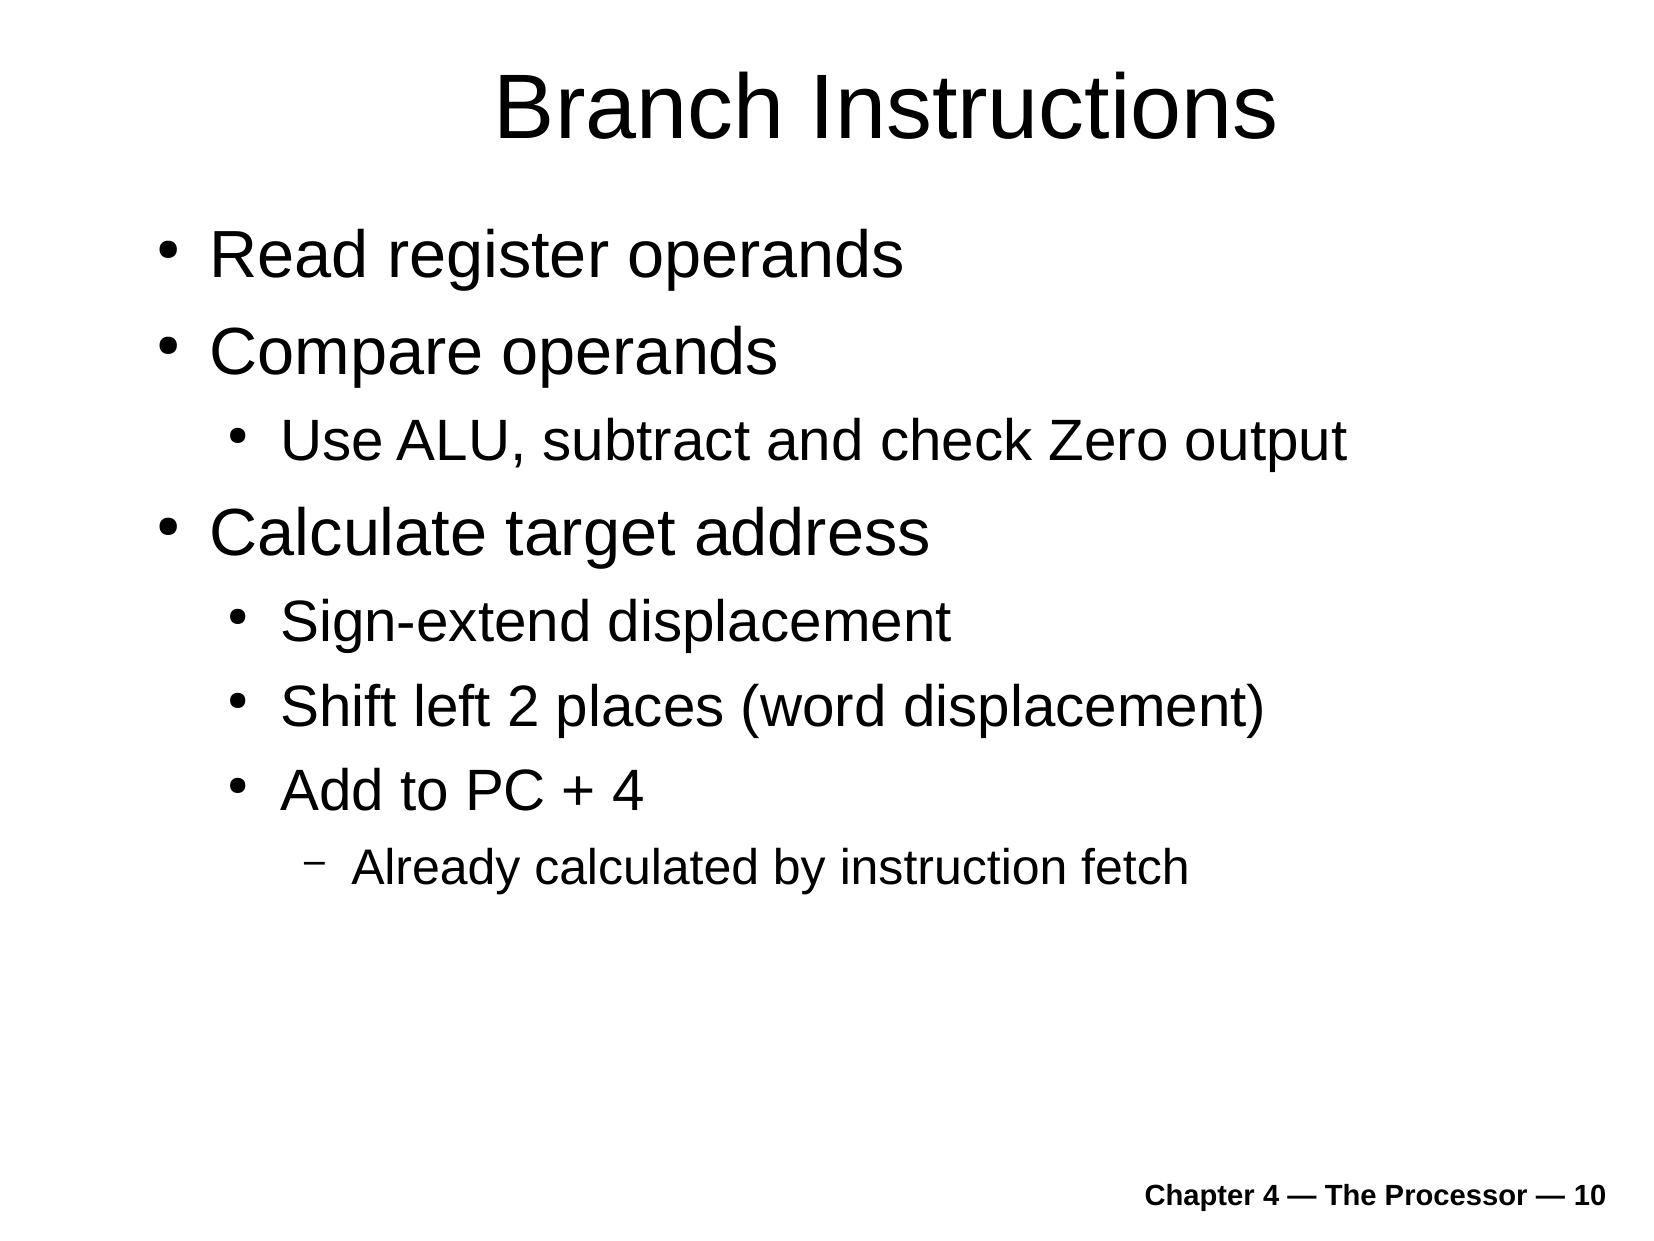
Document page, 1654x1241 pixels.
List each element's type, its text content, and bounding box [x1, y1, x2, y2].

list Read register operands Compare operands Use ALU, subtract and check Zero output Calculate target address Sign-extend displacement Shift left 2 places (word displacement) Add to PC + 4 Already calculated by instruction fetch [123, 203, 1620, 1128]
title Branch Instructions [123, 26, 1618, 165]
text_box Chapter 4 — The Processor — <number> [305, 1153, 1622, 1219]
